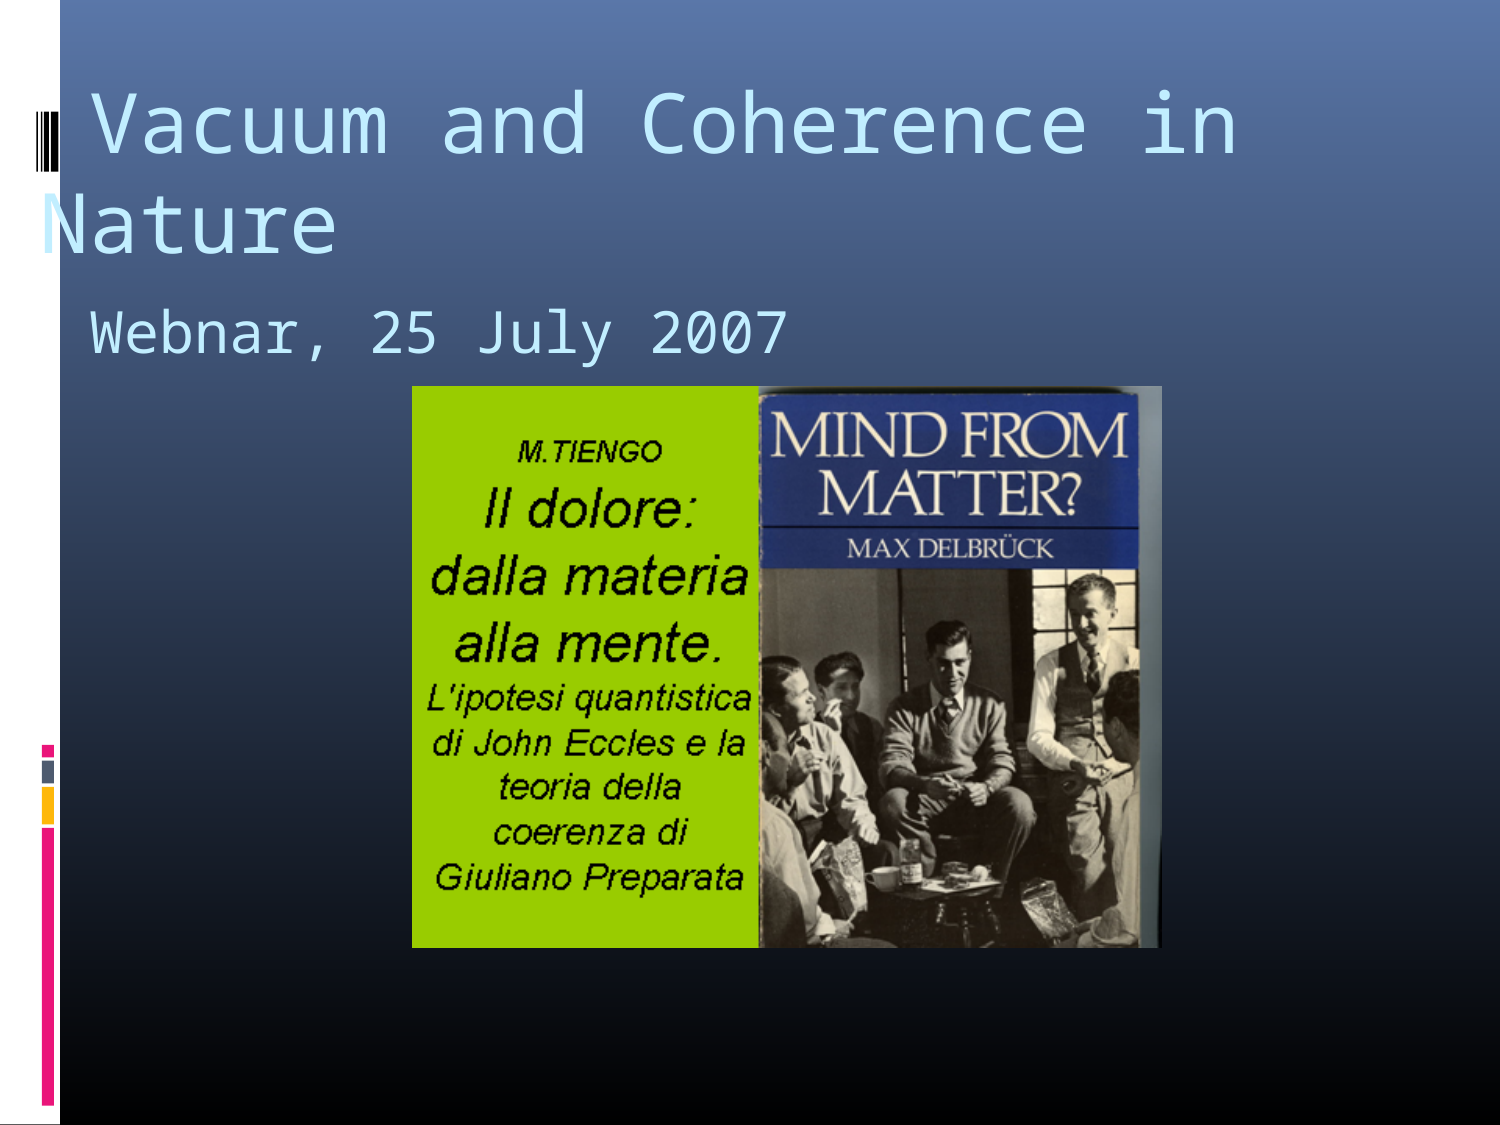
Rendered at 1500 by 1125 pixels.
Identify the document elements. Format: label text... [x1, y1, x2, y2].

text_box Vacuum and Coherence in Nature Webnar, 25 July 2007 [24, 62, 1476, 378]
picture [412, 386, 1162, 948]
